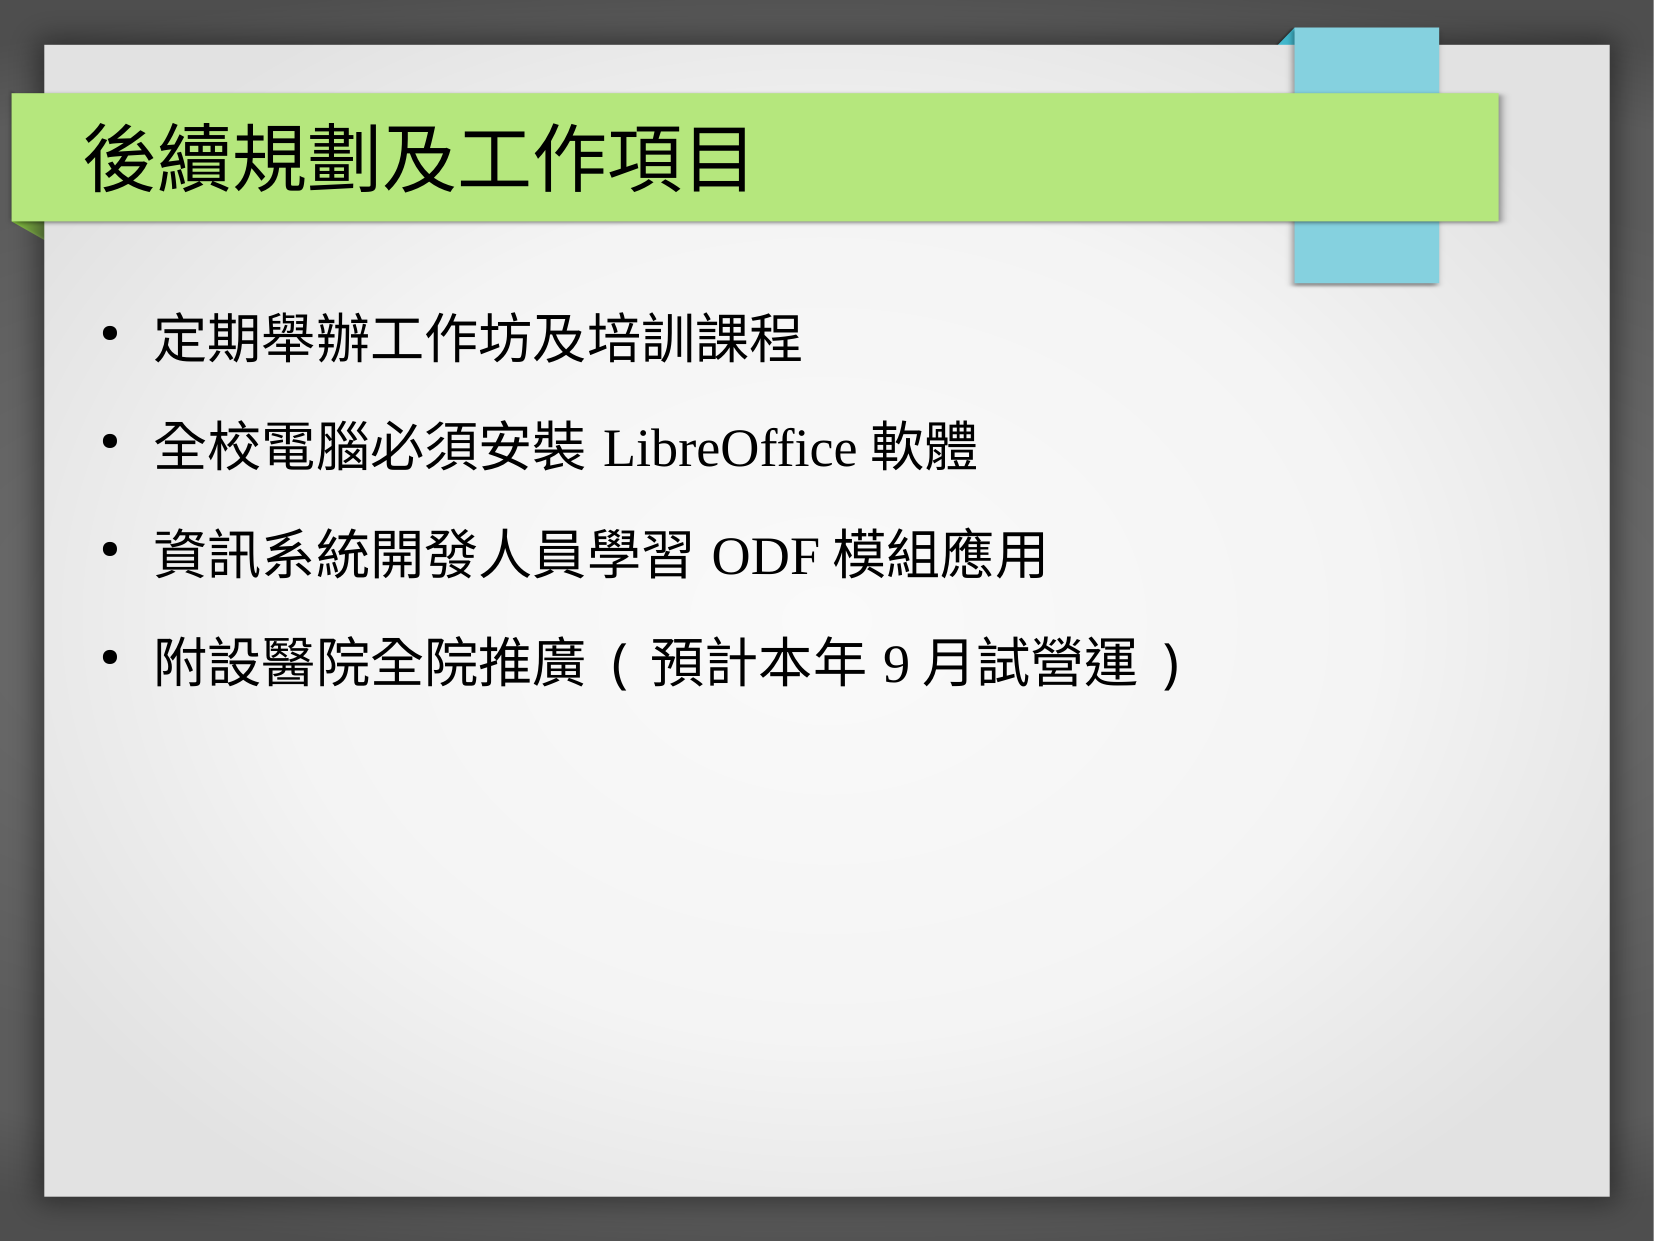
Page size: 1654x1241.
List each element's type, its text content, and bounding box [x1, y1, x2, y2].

list 定期舉辦工作坊及培訓課程 全校電腦必須安裝LibreOffice軟體 資訊系統開發人員學習ODF模組應用 附設醫院全院推廣(預計本年9月試營運) [82, 295, 1571, 1015]
title 後續規劃及工作項目 [82, 94, 1264, 213]
picture [0, 0, 1654, 1241]
